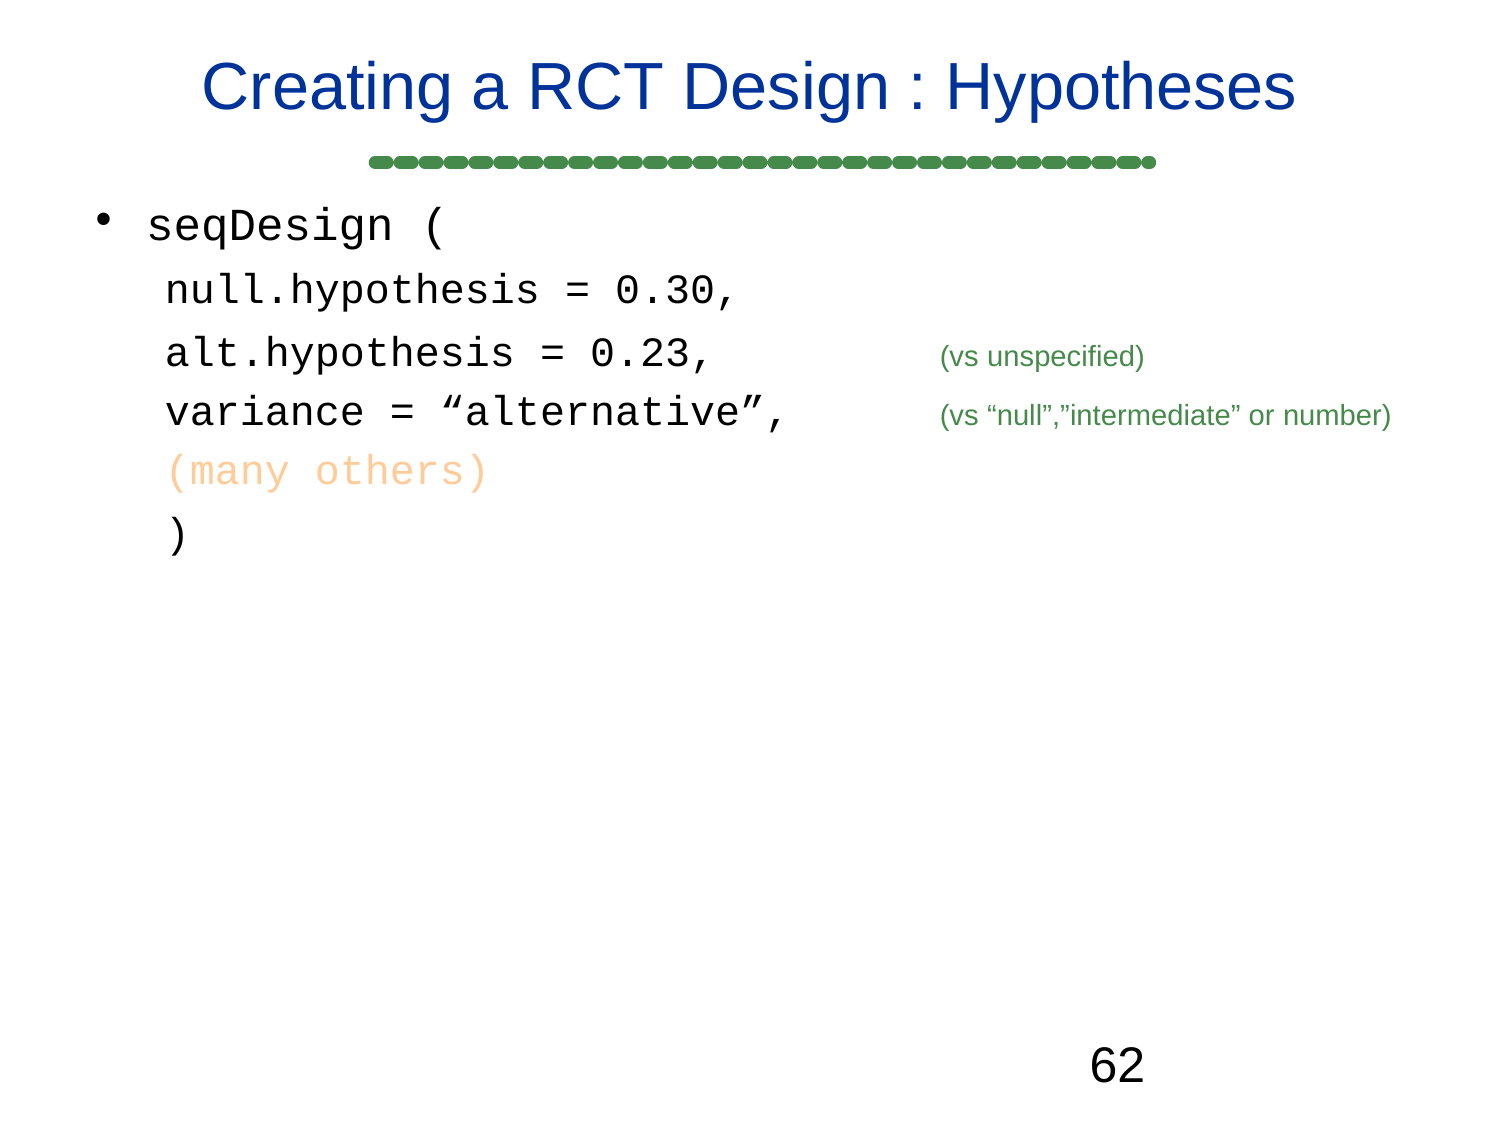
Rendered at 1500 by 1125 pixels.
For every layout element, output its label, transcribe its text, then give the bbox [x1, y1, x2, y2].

list seqDesign ( null.hypothesis = 0.30, alt.hypothesis = 0.23, (vs unspecified) variance = “alternative”, (vs “null”,”intermediate” or number) (many others) ) [75, 187, 1426, 1050]
title Creating a RCT Design : Hypotheses [37, 24, 1463, 141]
